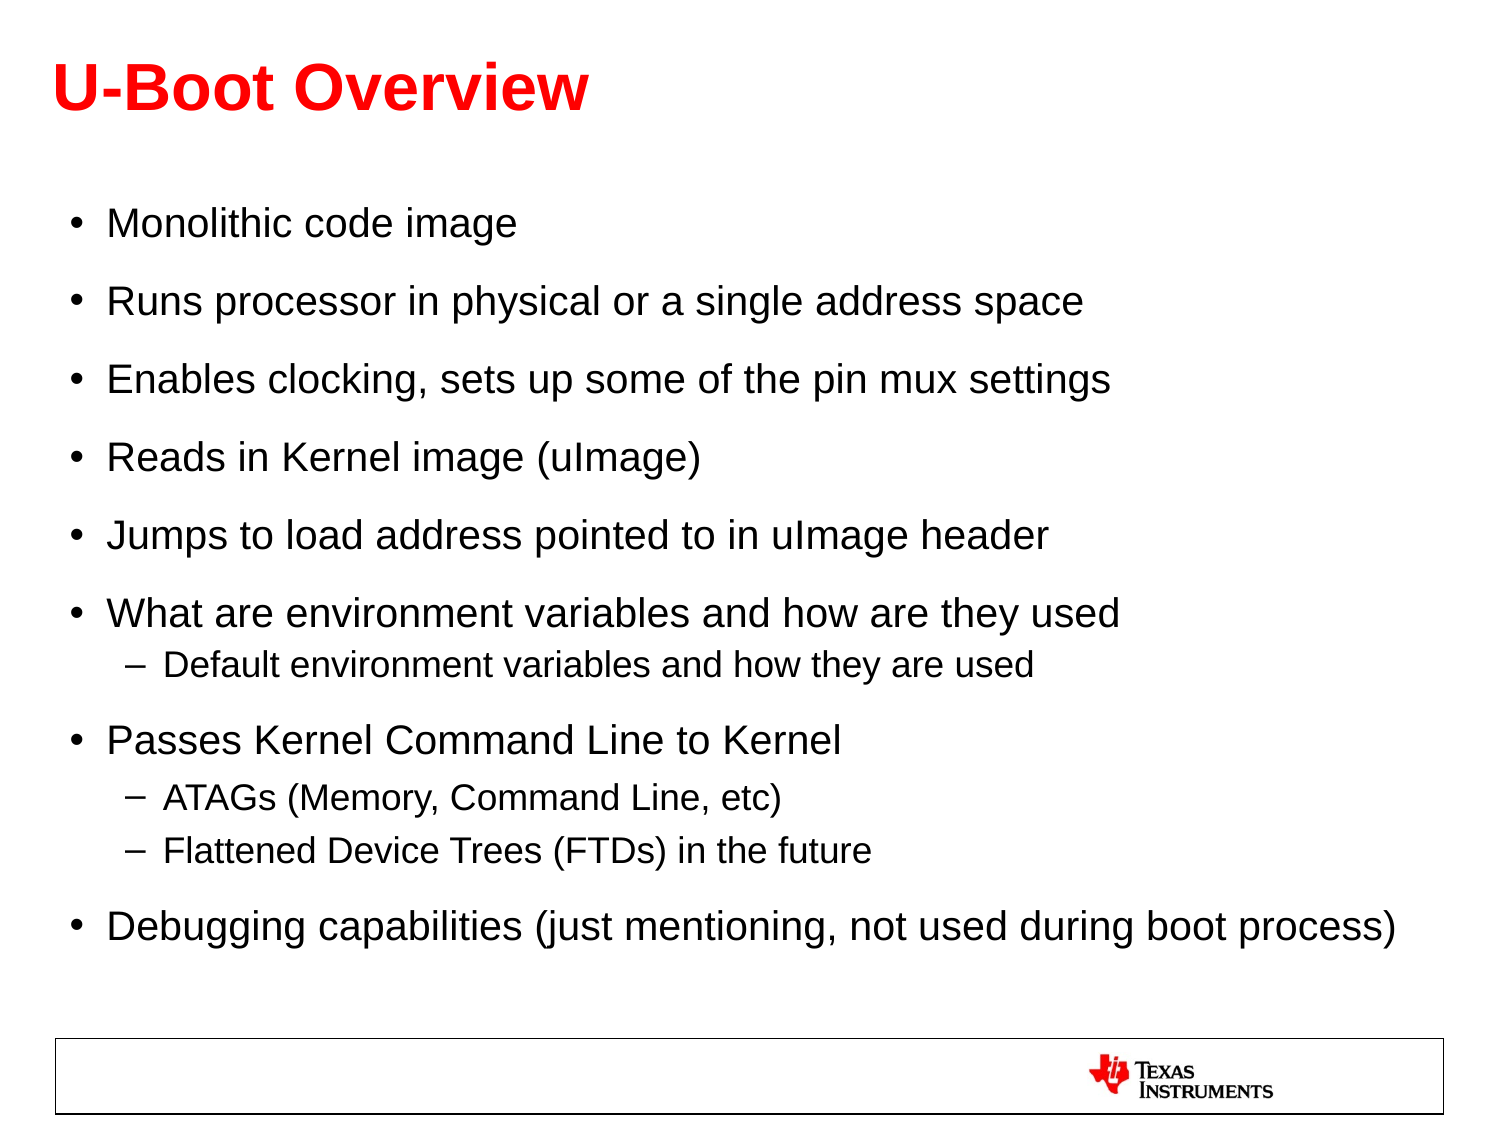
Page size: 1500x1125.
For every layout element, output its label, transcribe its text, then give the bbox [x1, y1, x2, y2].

list Monolithic code image Runs processor in physical or a single address space Enables clocking, sets up some of the pin mux settings Reads in Kernel image (uImage) Jumps to load address pointed to in uImage header What are environment variables and how are they used Default environment variables and how they are used Passes Kernel Command Line to Kernel ATAGs (Memory, Command Line, etc) Flattened Device Trees (FTDs) in the future Debugging capabilities (just mentioning, not used during boot process) [54, 194, 1444, 965]
title U-Boot Overview [37, 23, 1426, 158]
picture [1087, 1052, 1274, 1099]
